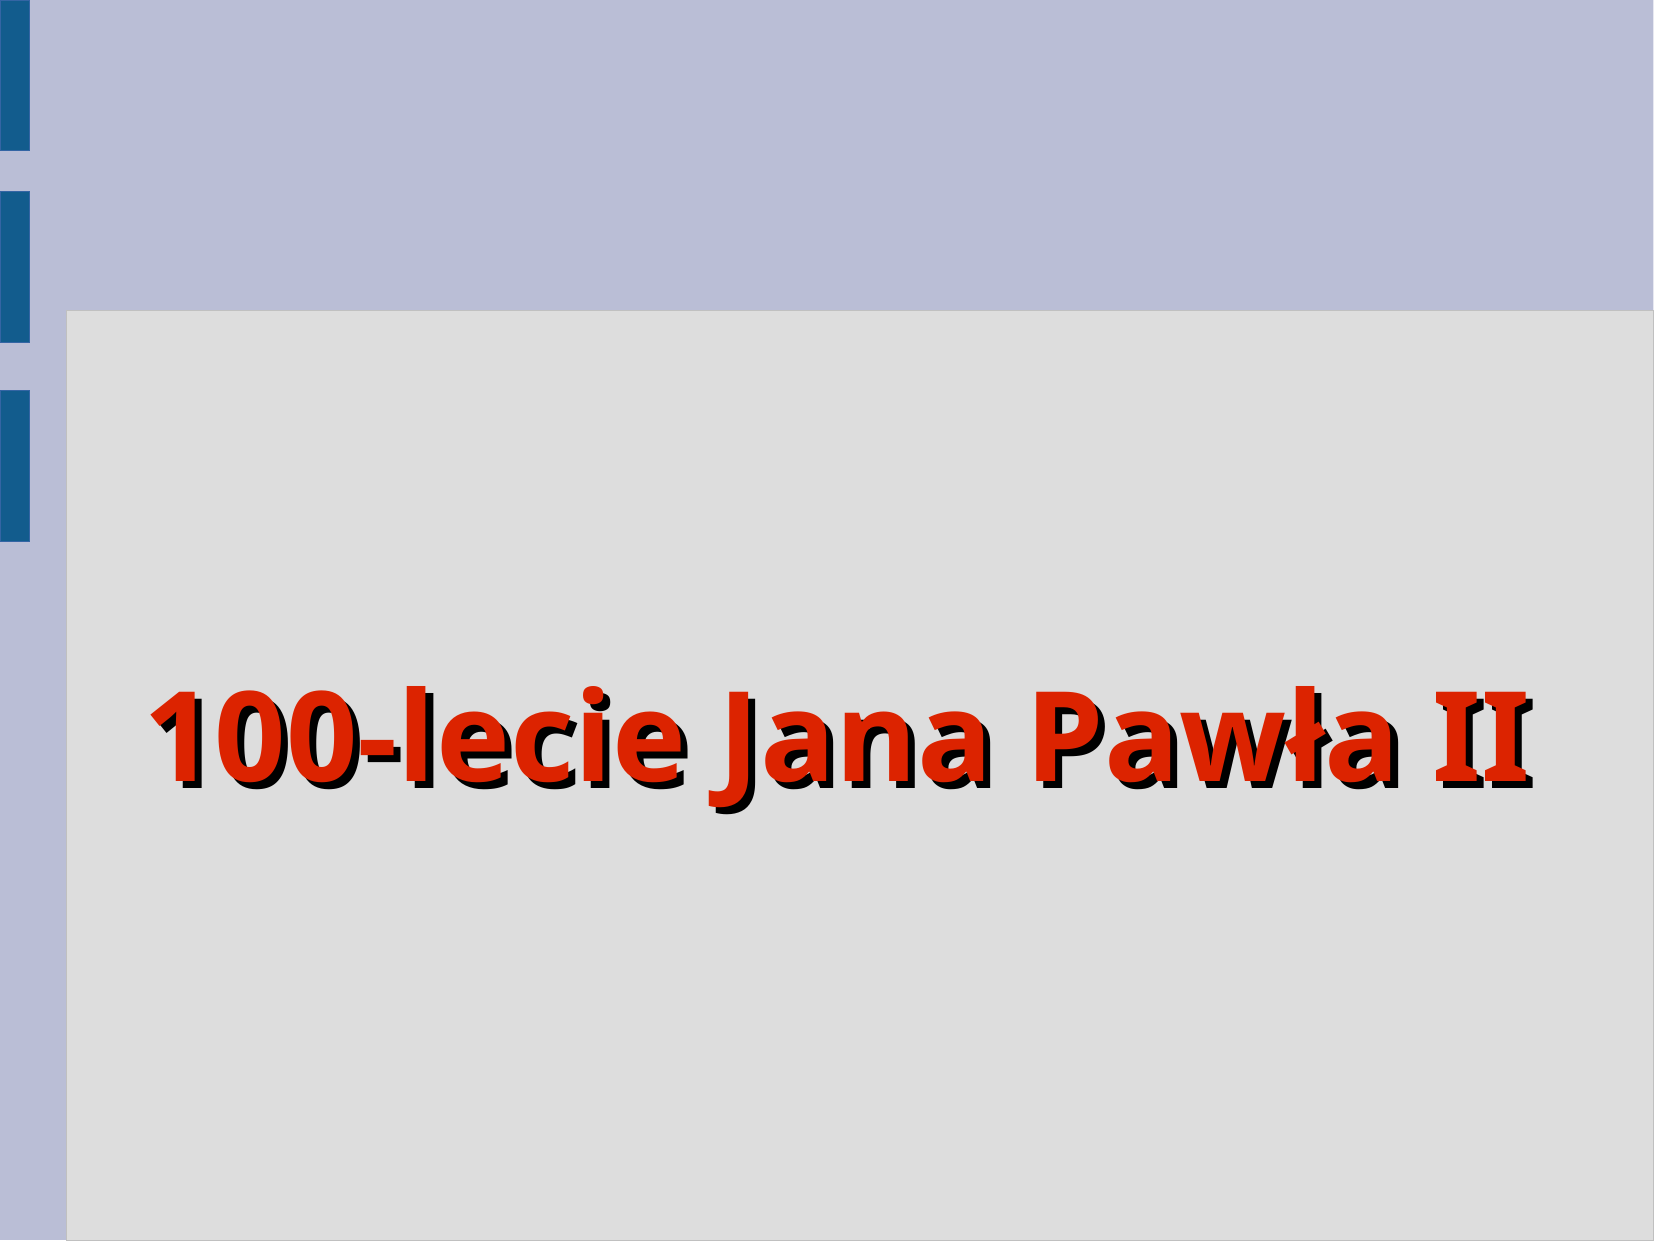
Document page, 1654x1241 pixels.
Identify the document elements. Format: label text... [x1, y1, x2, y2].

subtitle 100-lecie Jana Pawła II [141, 342, 1533, 1124]
